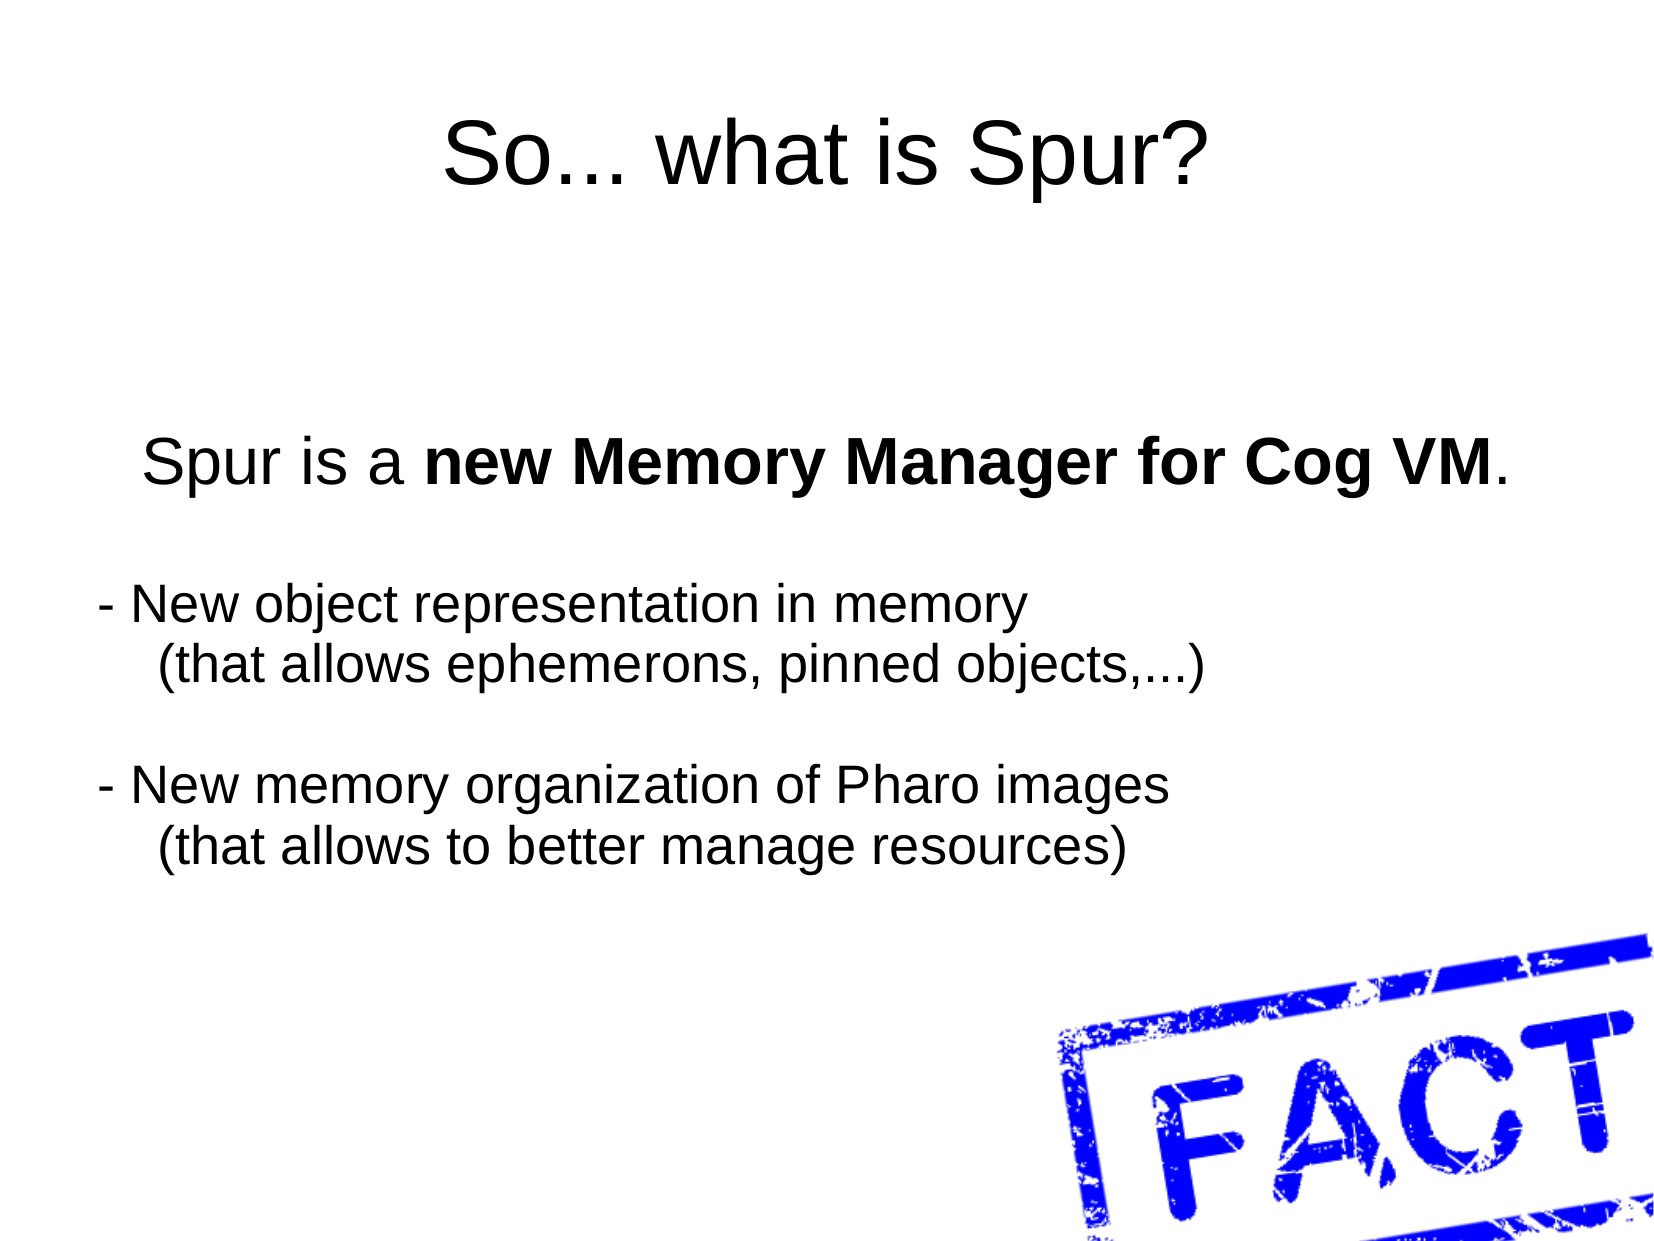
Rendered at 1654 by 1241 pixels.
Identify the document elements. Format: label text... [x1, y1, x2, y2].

title So... what is Spur? [82, 49, 1571, 257]
subtitle Spur is a new Memory Manager for Cog VM. - New object representation in memory (that allows ephemerons, pinned objects,...) - New memory organization of Pharo images (that allows to better manage resources) [82, 290, 1571, 1010]
picture [1005, 899, 1654, 1241]
